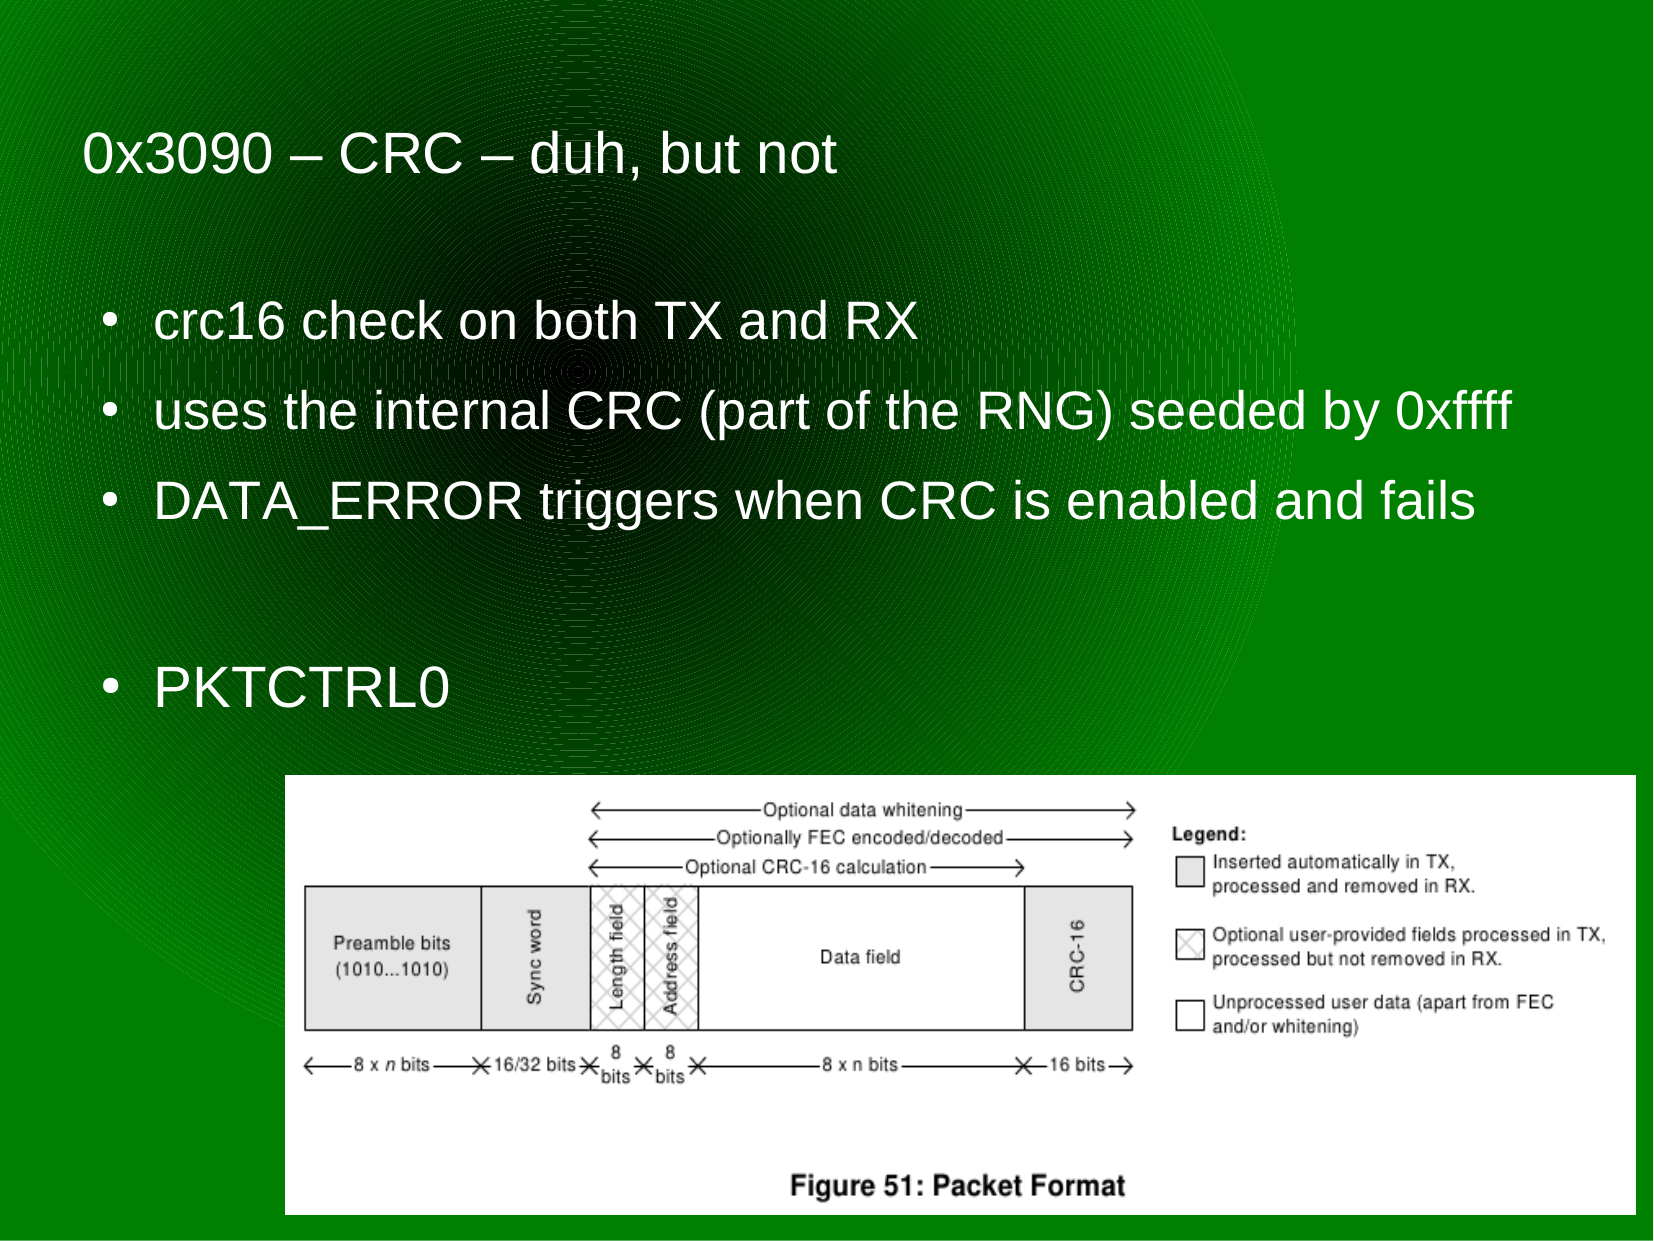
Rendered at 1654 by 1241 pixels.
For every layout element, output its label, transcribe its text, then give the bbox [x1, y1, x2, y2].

picture [285, 775, 1636, 1216]
list crc16 check on both TX and RX uses the internal CRC (part of the RNG) seeded by 0xffff DATA_ERROR triggers when CRC is enabled and fails PKTCTRL0 [82, 290, 1571, 1109]
title 0x3090 – CRC – duh, but not [82, 49, 1571, 257]
